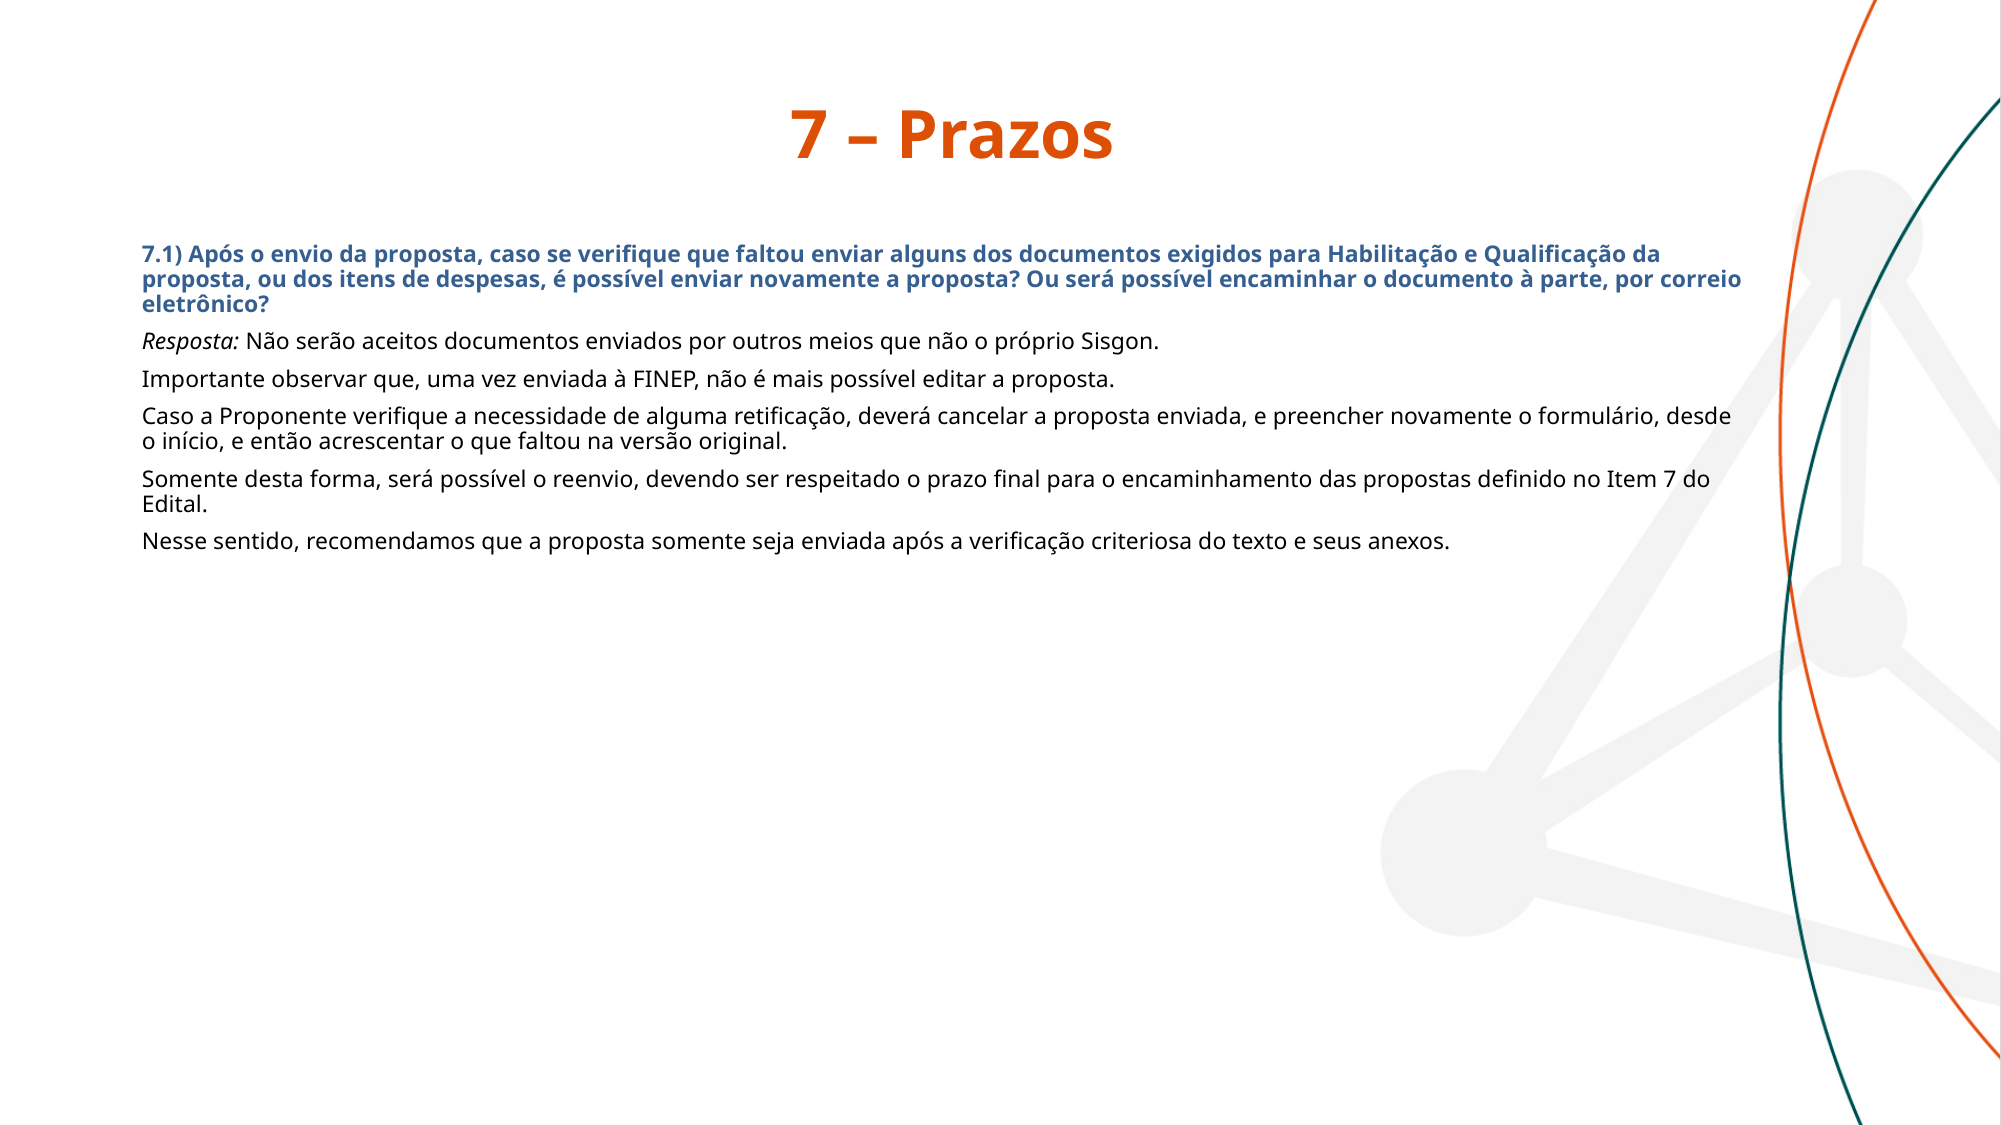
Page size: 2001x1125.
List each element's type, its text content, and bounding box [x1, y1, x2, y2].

text_box 7 – Prazos [153, 13, 1770, 181]
text_box 7.1) Após o envio da proposta, caso se verifique que faltou enviar alguns dos documentos exigidos para Habilitação e Qualificação da proposta, ou dos itens de despesas, é possível enviar novamente a proposta? Ou será possível encaminhar o documento à parte, por correio eletrônico? Resposta: Não serão aceitos documentos enviados por outros meios que não o próprio Sisgon. Importante observar que, uma vez enviada à FINEP, não é mais possível editar a proposta. Caso a Proponente verifique a necessidade de alguma retificação, deverá cancelar a proposta enviada, e preencher novamente o formulário, desde o início, e então acrescentar o que faltou na versão original. Somente desta forma, será possível o reenvio, devendo ser respeitado o prazo final para o encaminhamento das propostas definido no Item 7 do Edital. Nesse sentido, recomendamos que a proposta somente seja enviada após a verificação criteriosa do texto e seus anexos. [126, 234, 1768, 616]
